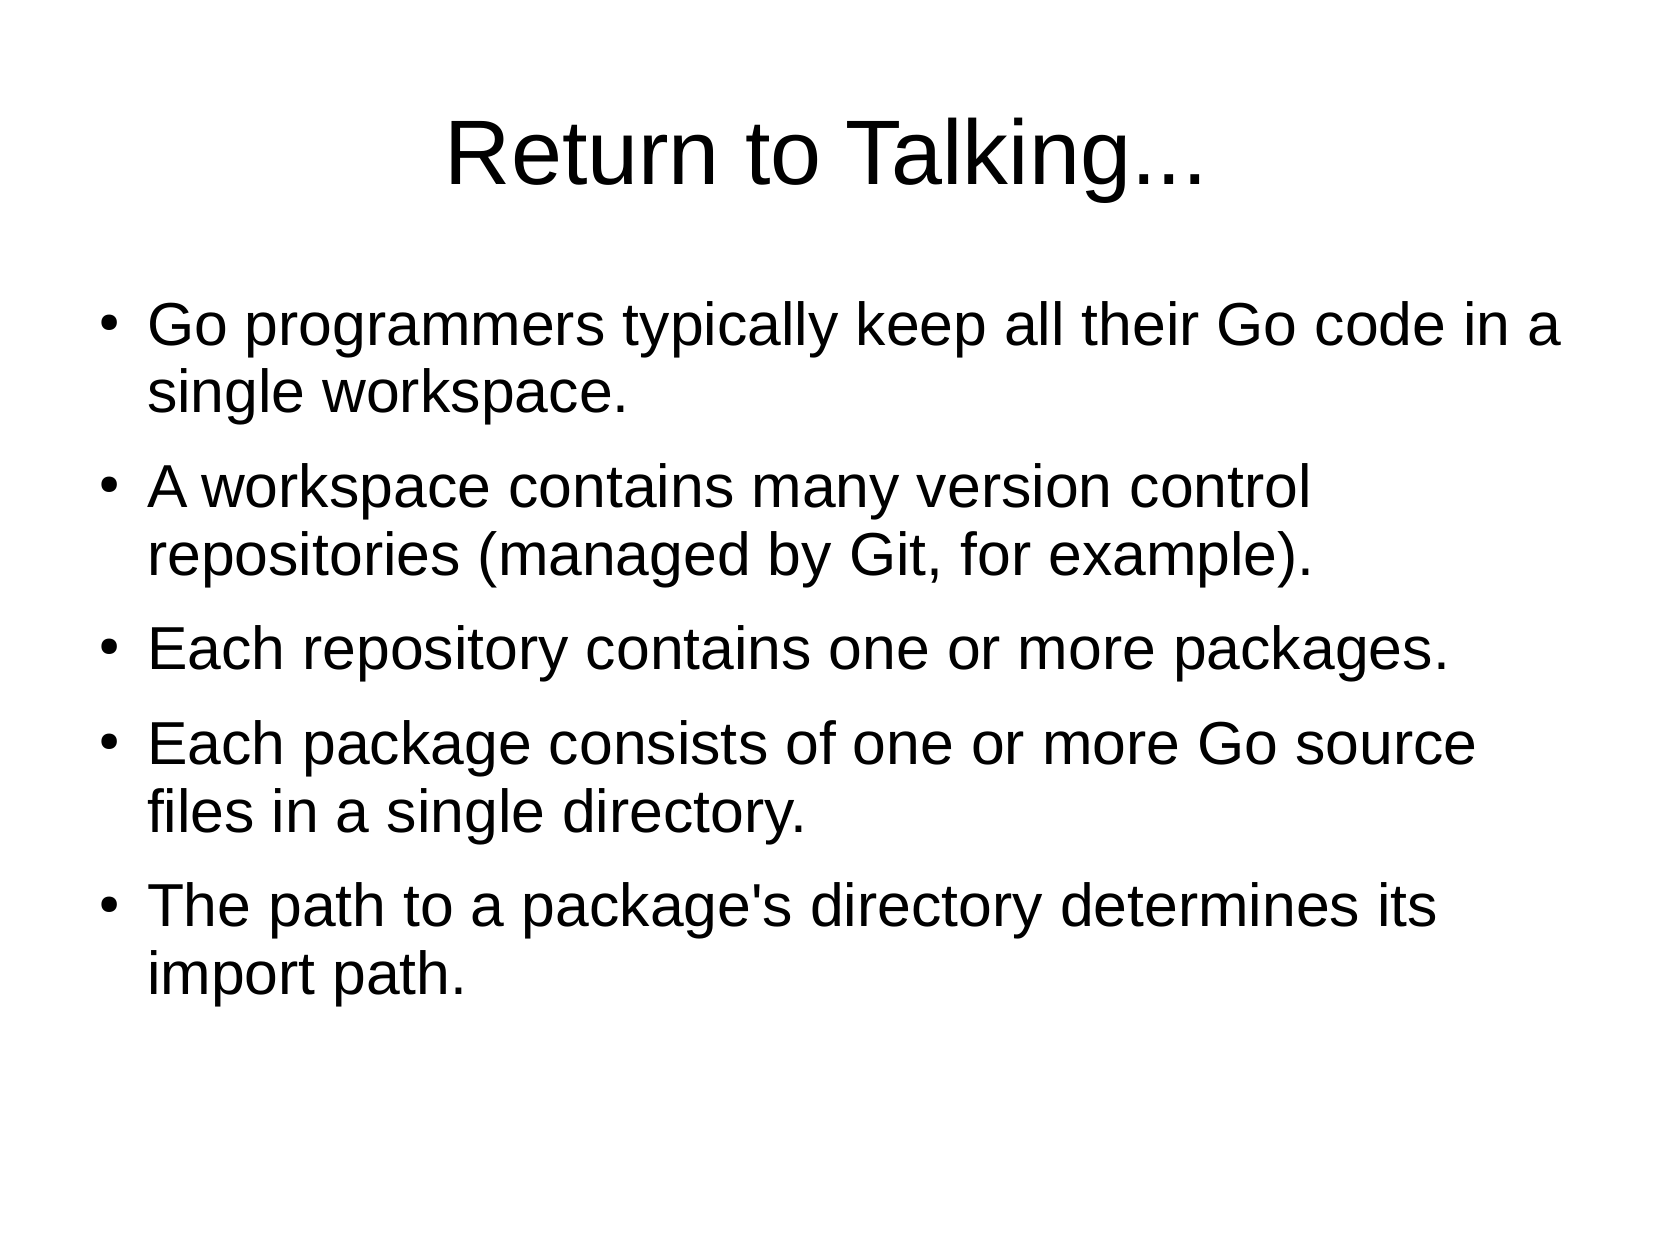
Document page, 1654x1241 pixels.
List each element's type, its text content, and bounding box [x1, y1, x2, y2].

list Go programmers typically keep all their Go code in a single workspace. A workspace contains many version control repositories (managed by Git, for example). Each repository contains one or more packages. Each package consists of one or more Go source files in a single directory. The path to a package's directory determines its import path. [82, 290, 1571, 1010]
title Return to Talking... [82, 49, 1571, 257]
